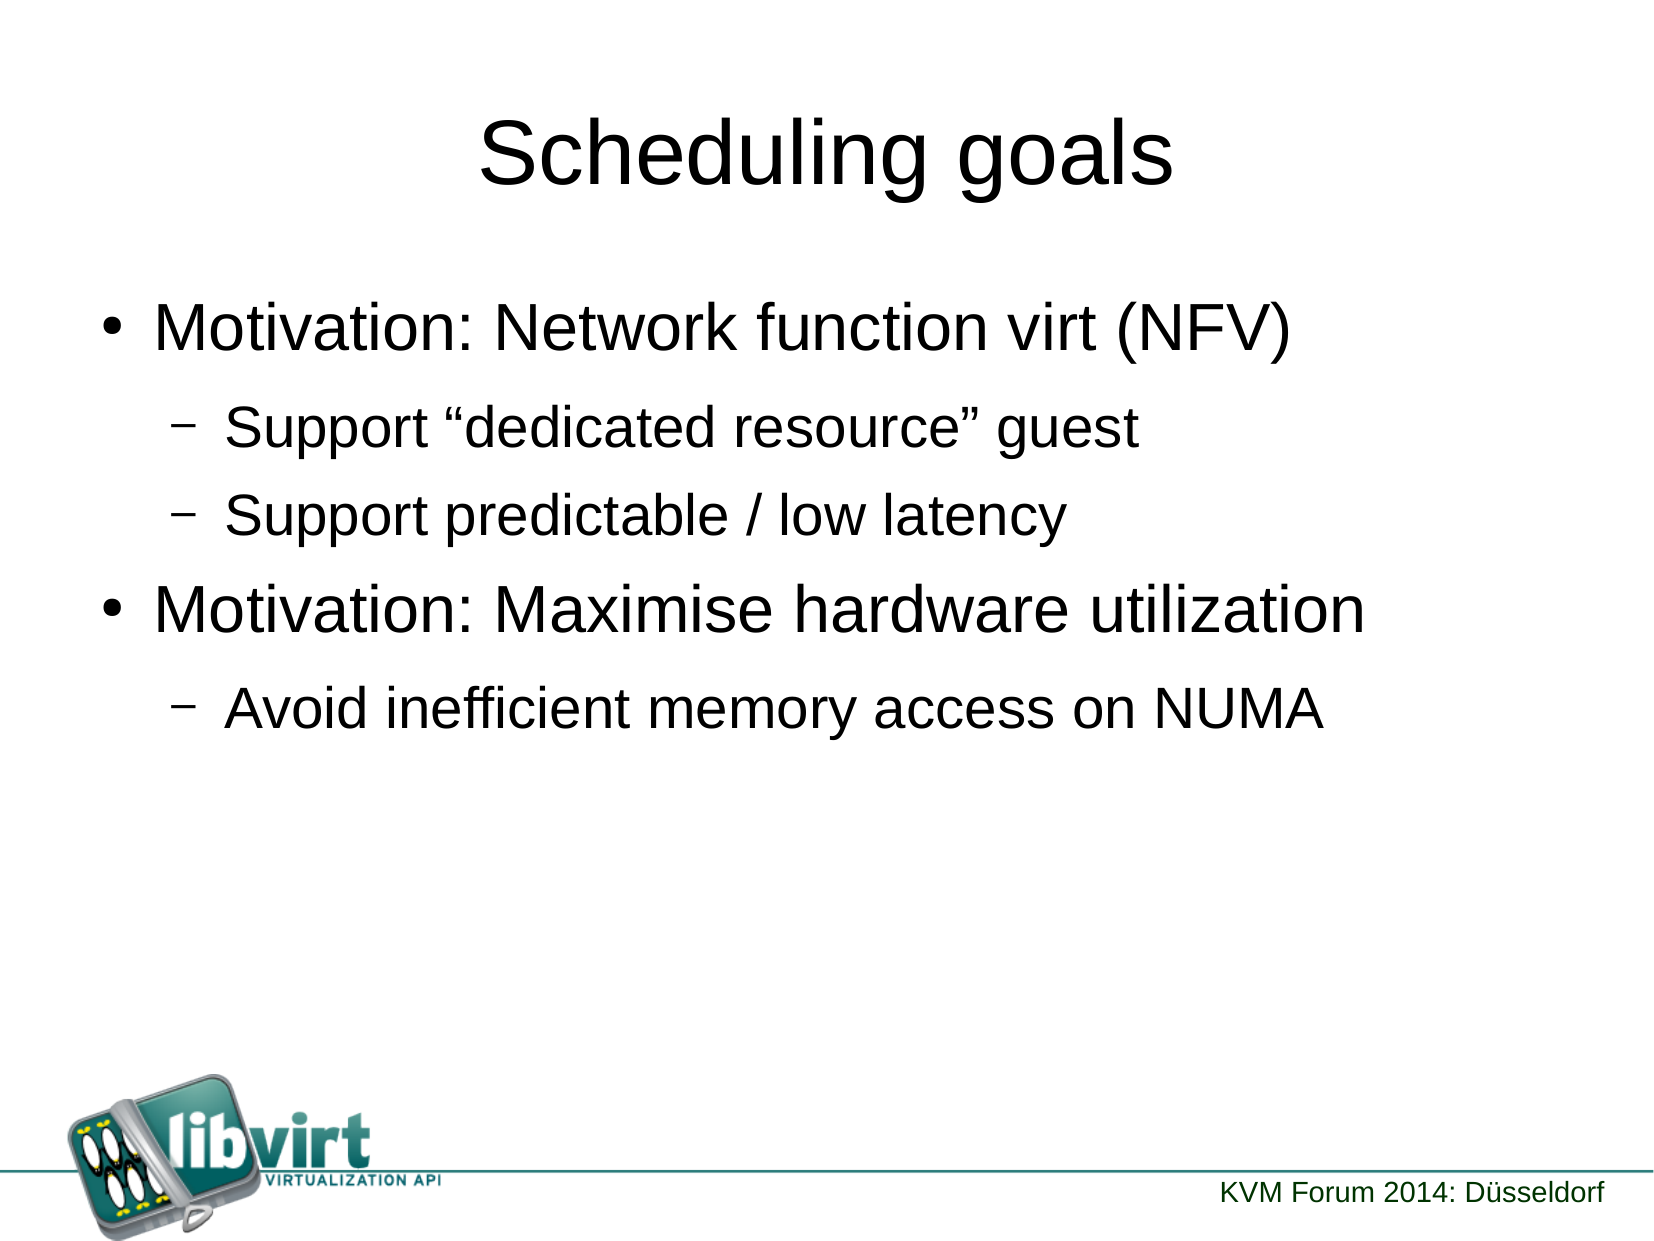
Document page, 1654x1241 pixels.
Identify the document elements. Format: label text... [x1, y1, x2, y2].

picture [0, 1074, 1654, 1241]
list Motivation: Network function virt (NFV) Support “dedicated resource” guest Support predictable / low latency Motivation: Maximise hardware utilization Avoid inefficient memory access on NUMA [82, 290, 1571, 1010]
title Scheduling goals [82, 49, 1571, 257]
